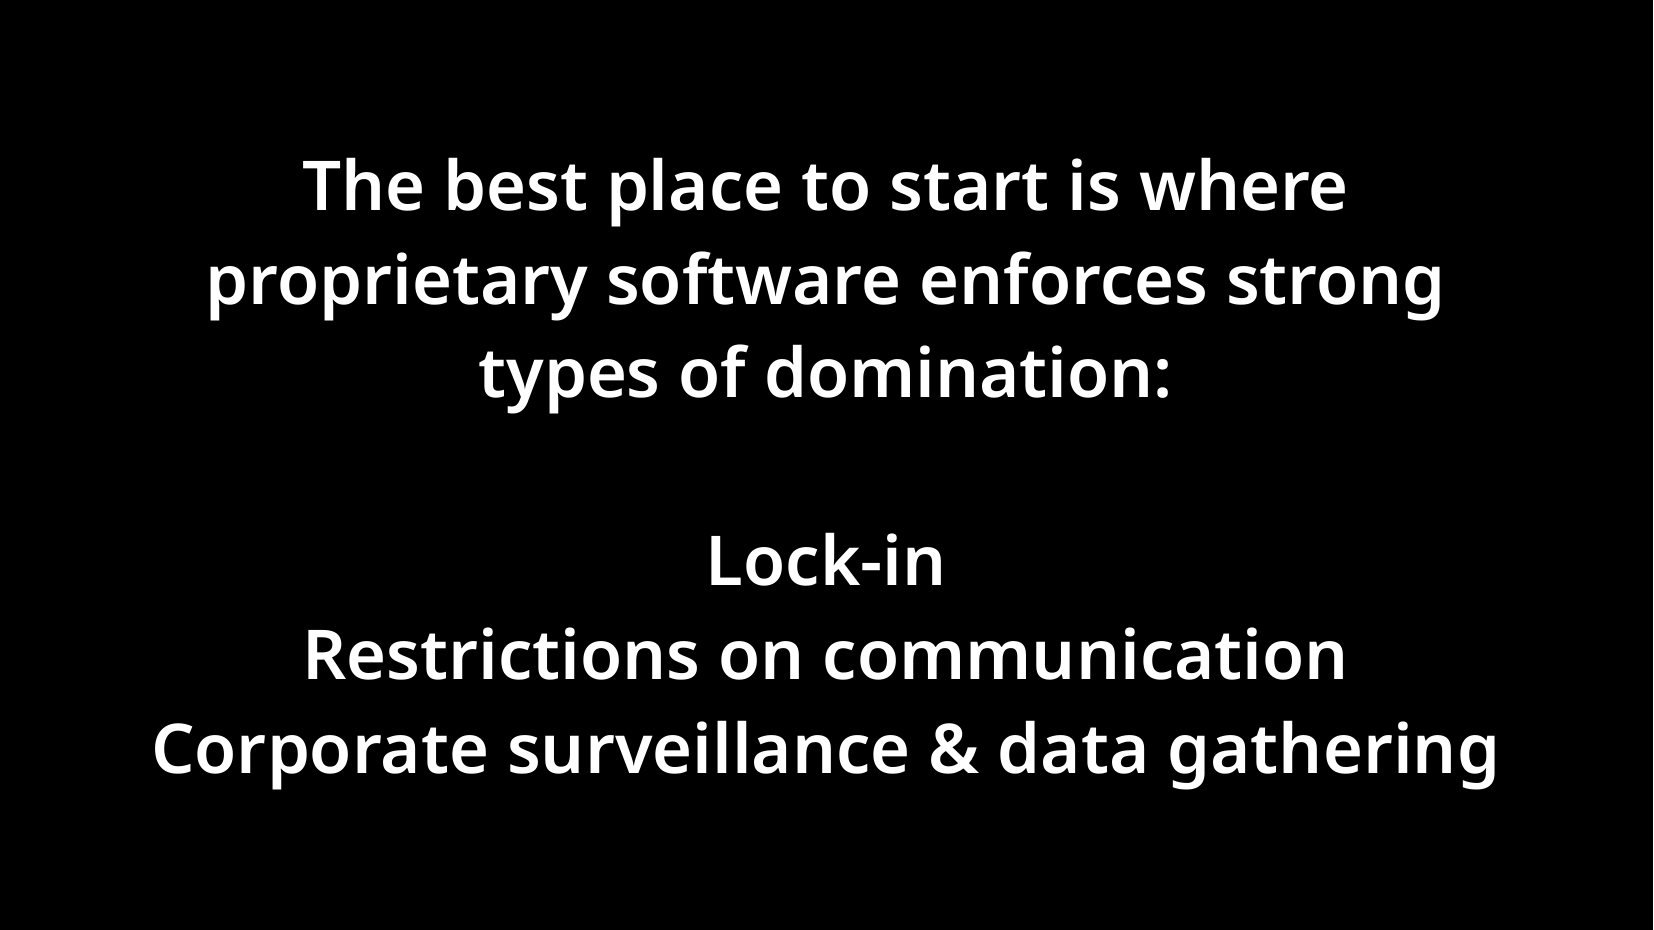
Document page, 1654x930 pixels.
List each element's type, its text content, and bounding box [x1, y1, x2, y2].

title The best place to start is where proprietary software enforces strong types of domination: Lock-in Restrictions on communication Corporate surveillance & data gathering [82, 172, 1571, 758]
